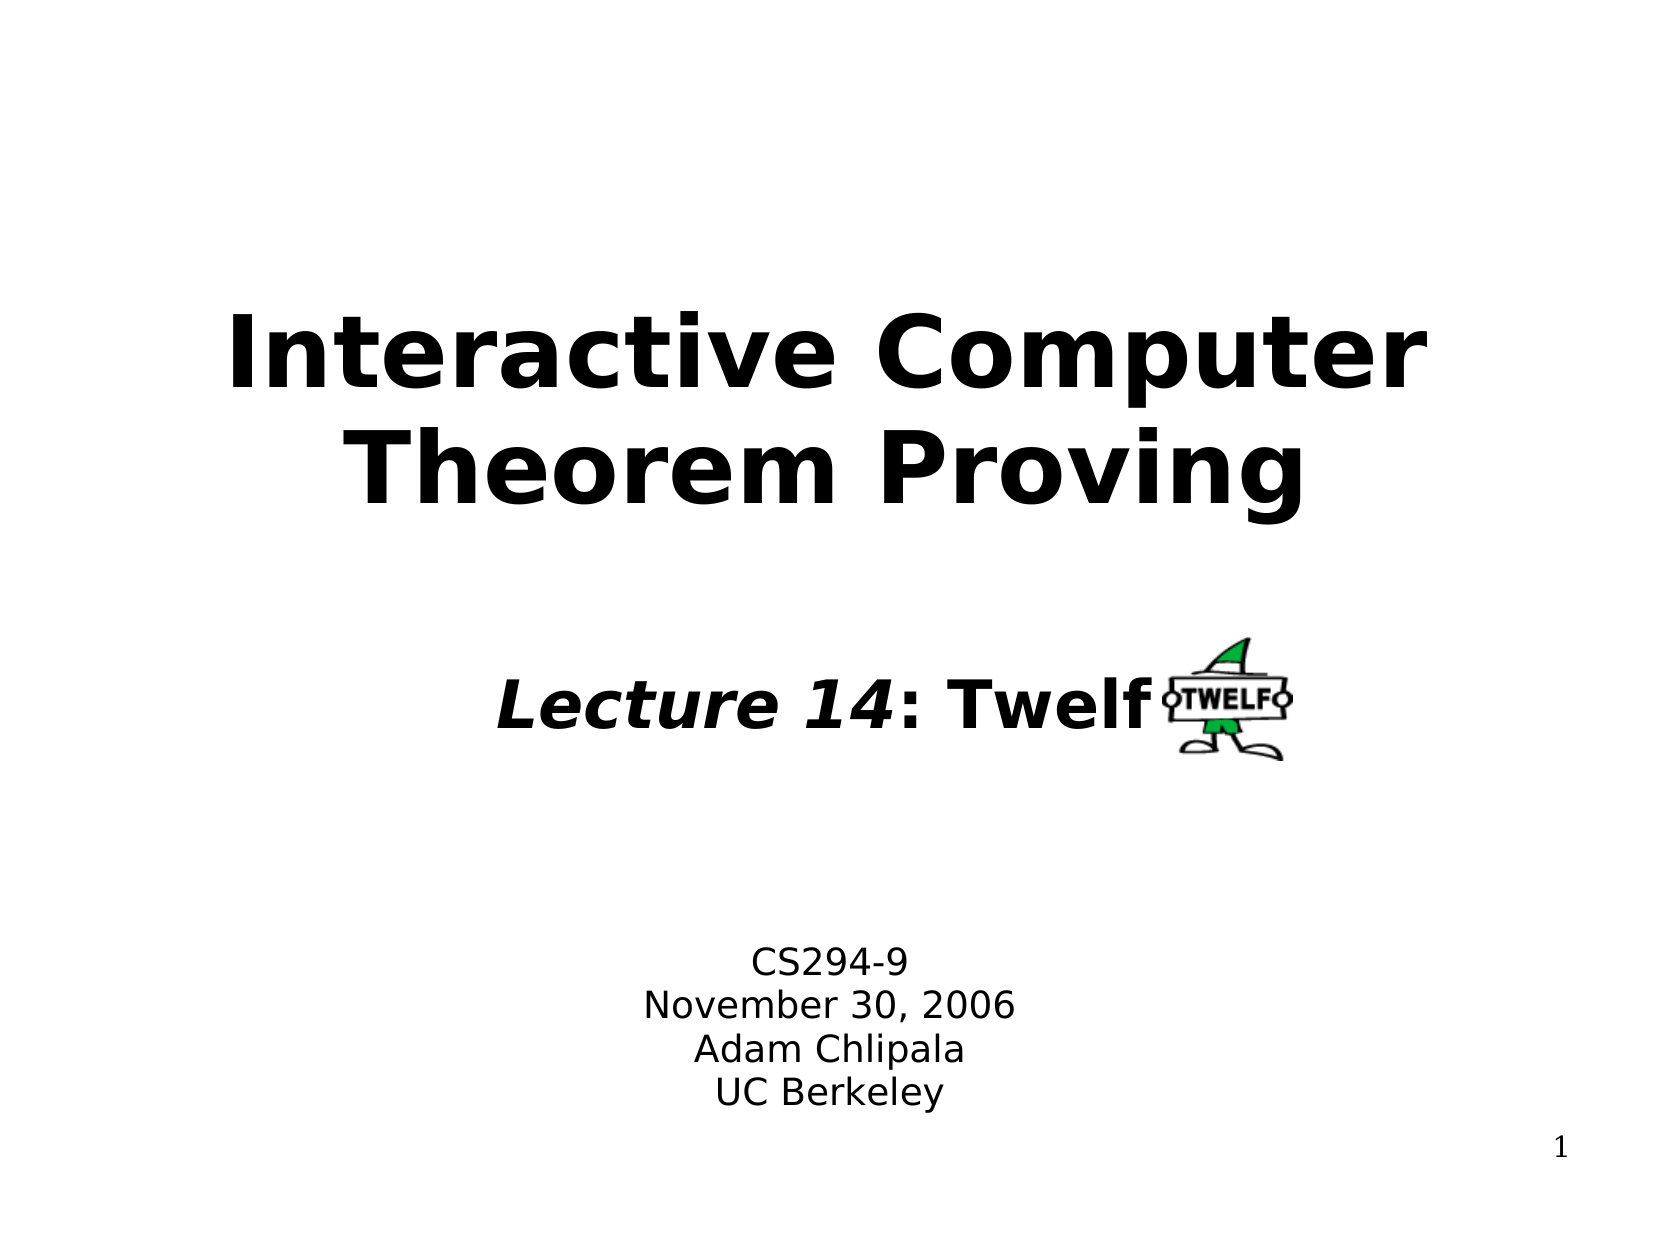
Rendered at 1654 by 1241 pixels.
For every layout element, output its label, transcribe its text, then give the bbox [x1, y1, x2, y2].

text_box CS294-9 November 30, 2006 Adam Chlipala UC Berkeley [628, 933, 1026, 1122]
text_box Interactive Computer Theorem Proving [209, 287, 1444, 535]
text_box Lecture 14: Twelf [481, 659, 1162, 753]
picture [1162, 637, 1293, 761]
